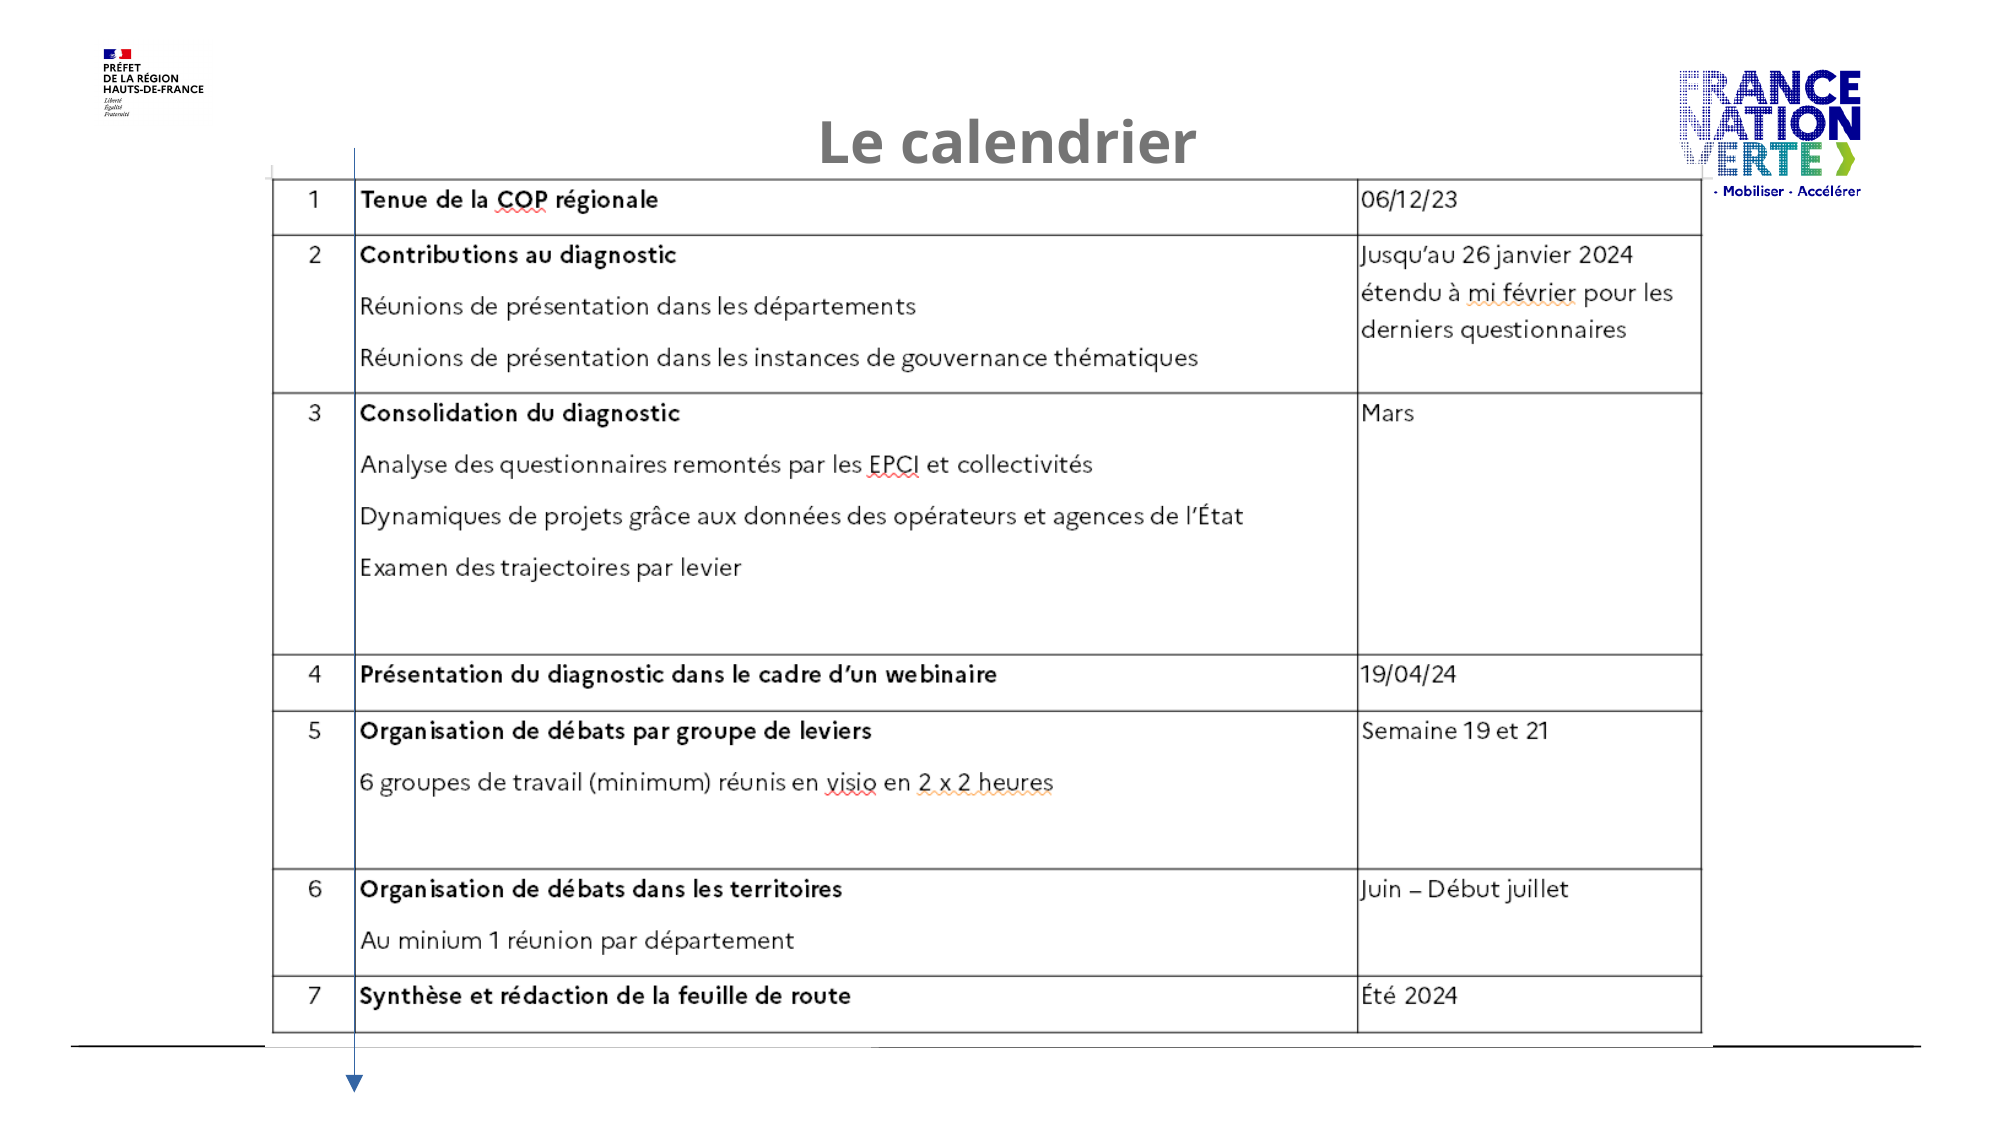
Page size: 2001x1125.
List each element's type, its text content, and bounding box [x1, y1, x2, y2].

picture [265, 227, 354, 1047]
picture [355, 227, 1930, 1047]
picture [94, 39, 213, 99]
title Le calendrier [94, 99, 1938, 227]
picture [1605, 31, 1930, 99]
